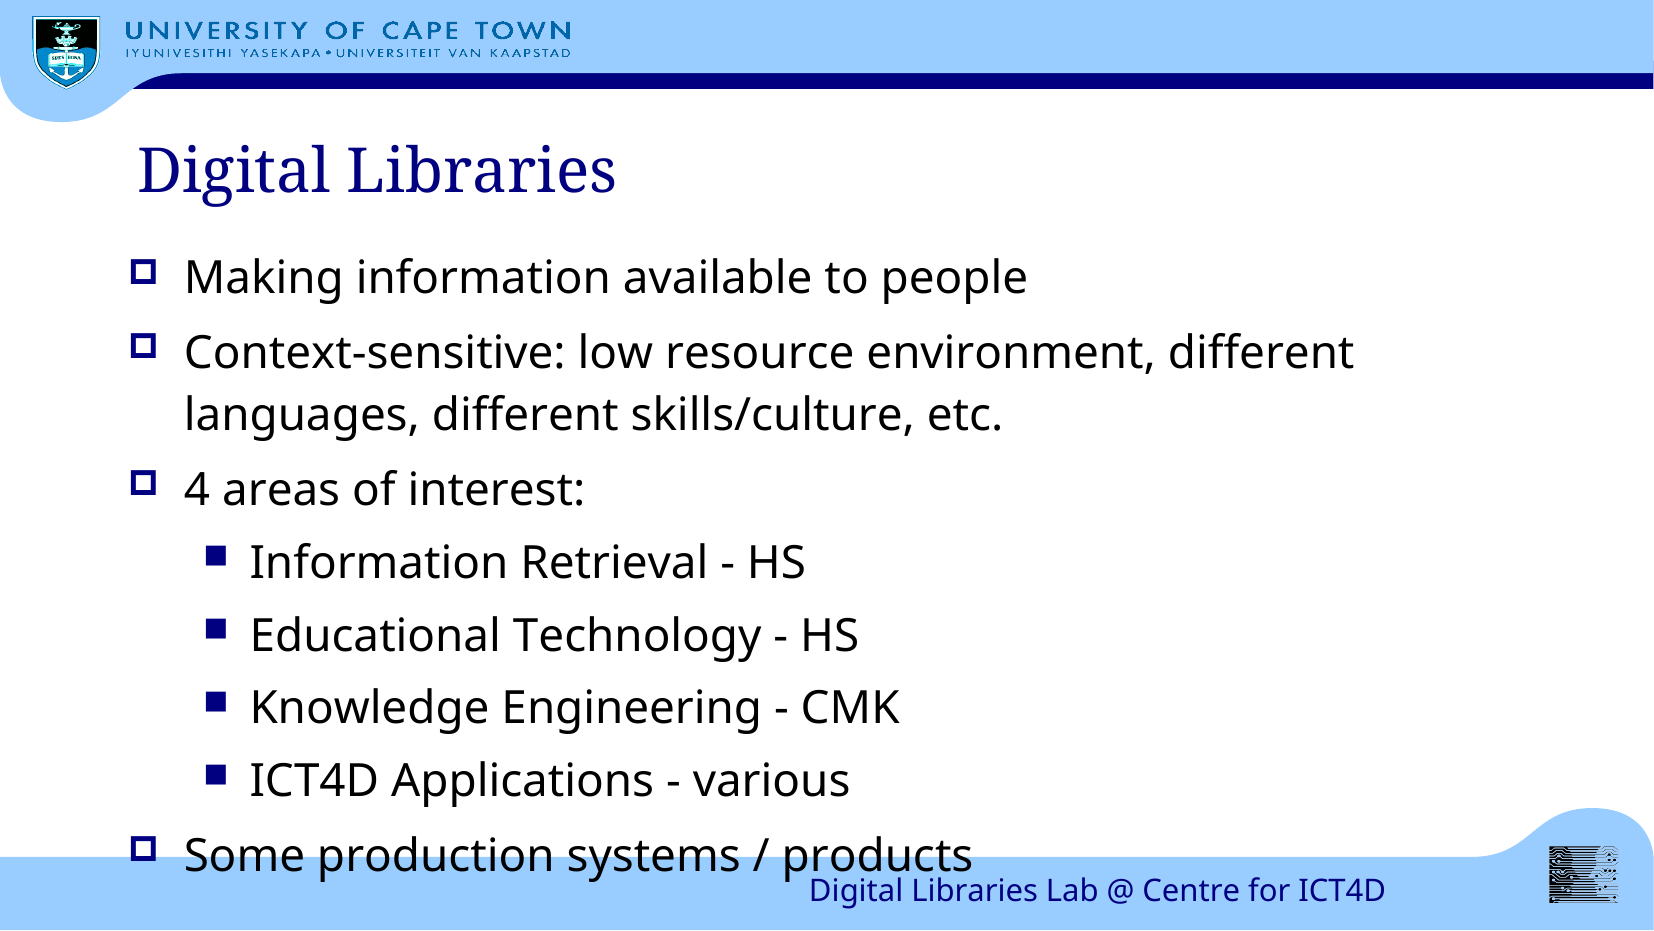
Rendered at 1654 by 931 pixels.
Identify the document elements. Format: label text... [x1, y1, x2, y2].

list Making information available to people Context-sensitive: low resource environment, different languages, different skills/culture, etc. 4 areas of interest: Information Retrieval - HS Educational Technology - HS Knowledge Engineering - CMK ICT4D Applications - various Some production systems / products [128, 244, 1597, 825]
picture [1549, 846, 1619, 903]
title Digital Libraries [137, 116, 1598, 222]
picture [122, 19, 573, 59]
picture [32, 16, 101, 90]
